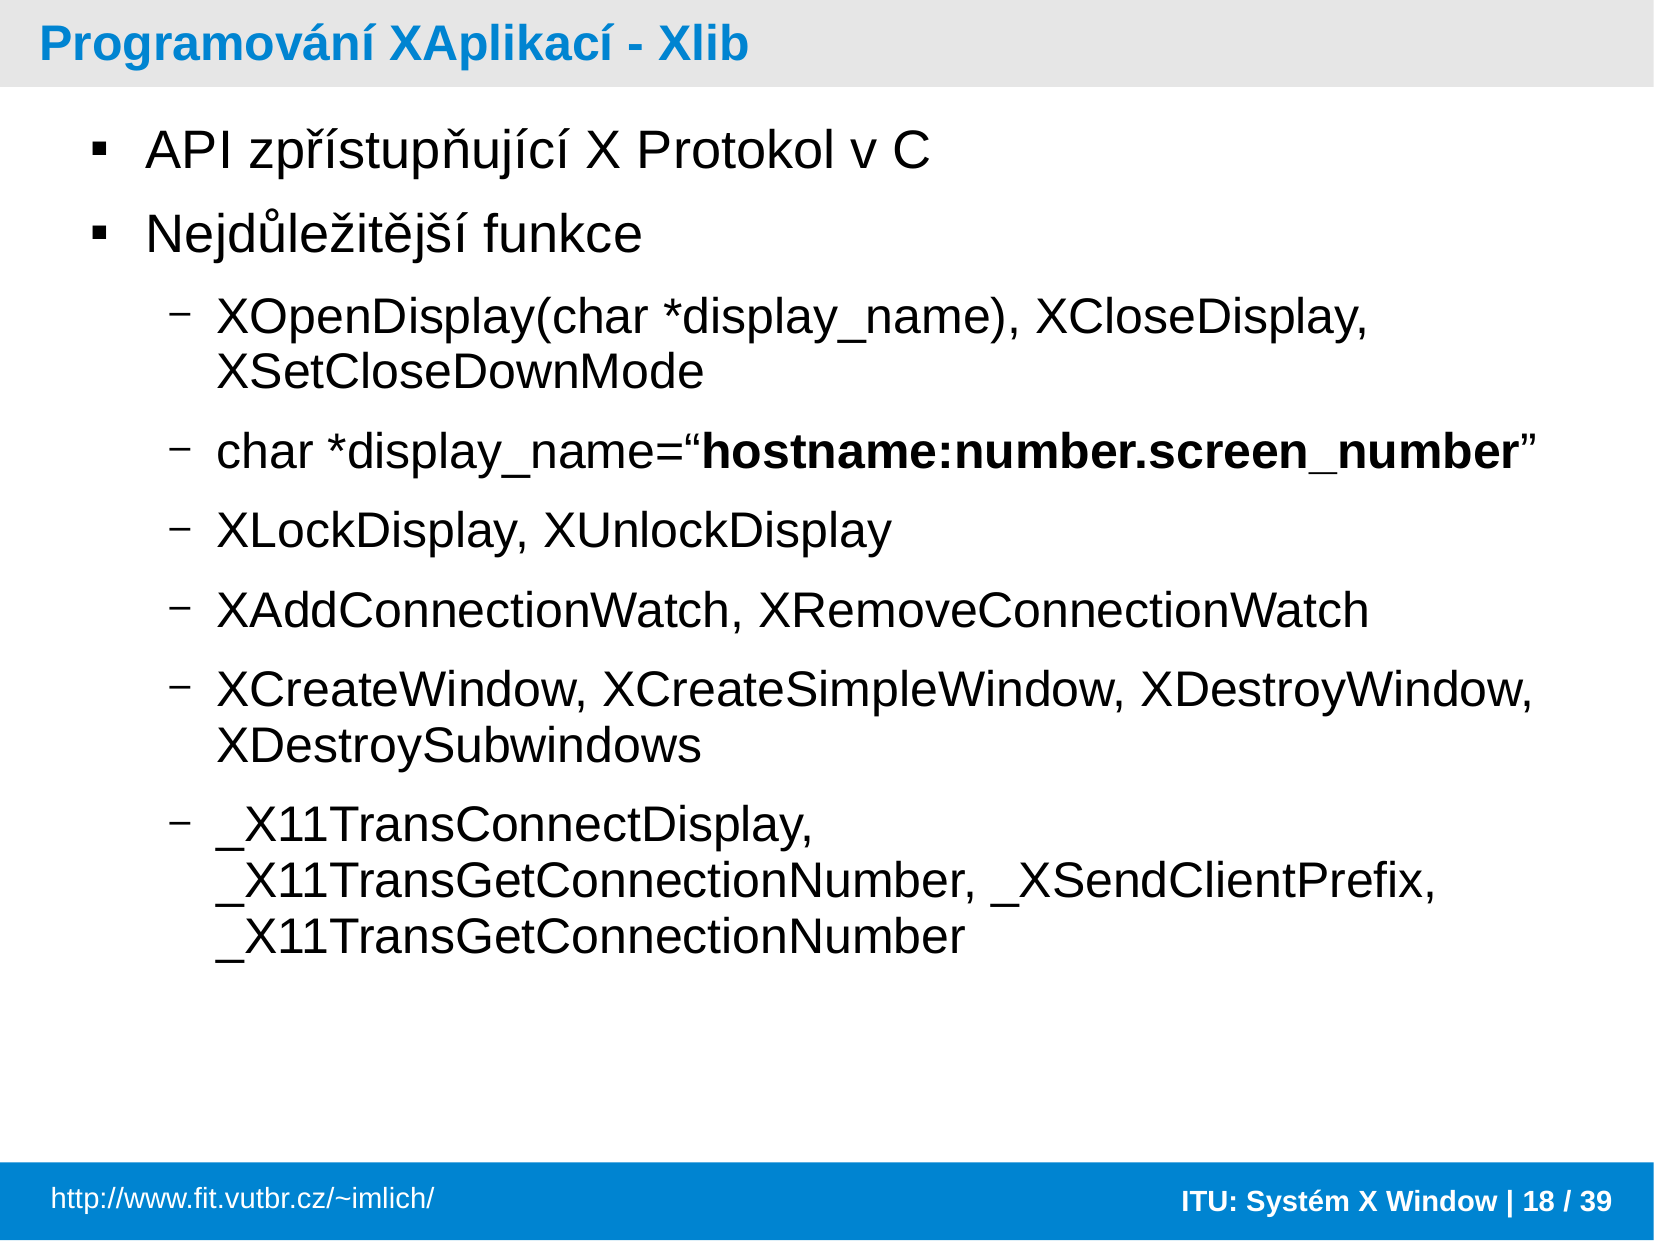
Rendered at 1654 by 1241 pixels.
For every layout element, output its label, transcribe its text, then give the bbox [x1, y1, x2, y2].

title Programování XAplikací - Xlib [39, 0, 1615, 96]
list API zpřístupňující X Protokol v C Nejdůležitější funkce XOpenDisplay(char *display_name), XCloseDisplay, XSetCloseDownMode char *display_name=“hostname:number.screen_number” XLockDisplay, XUnlockDisplay XAddConnectionWatch, XRemoveConnectionWatch XCreateWindow, XCreateSimpleWindow, XDestroyWindow, XDestroySubwindows _X11TransConnectDisplay, _X11TransGetConnectionNumber, _XSendClientPrefix, _X11TransGetConnectionNumber [75, 119, 1564, 1111]
